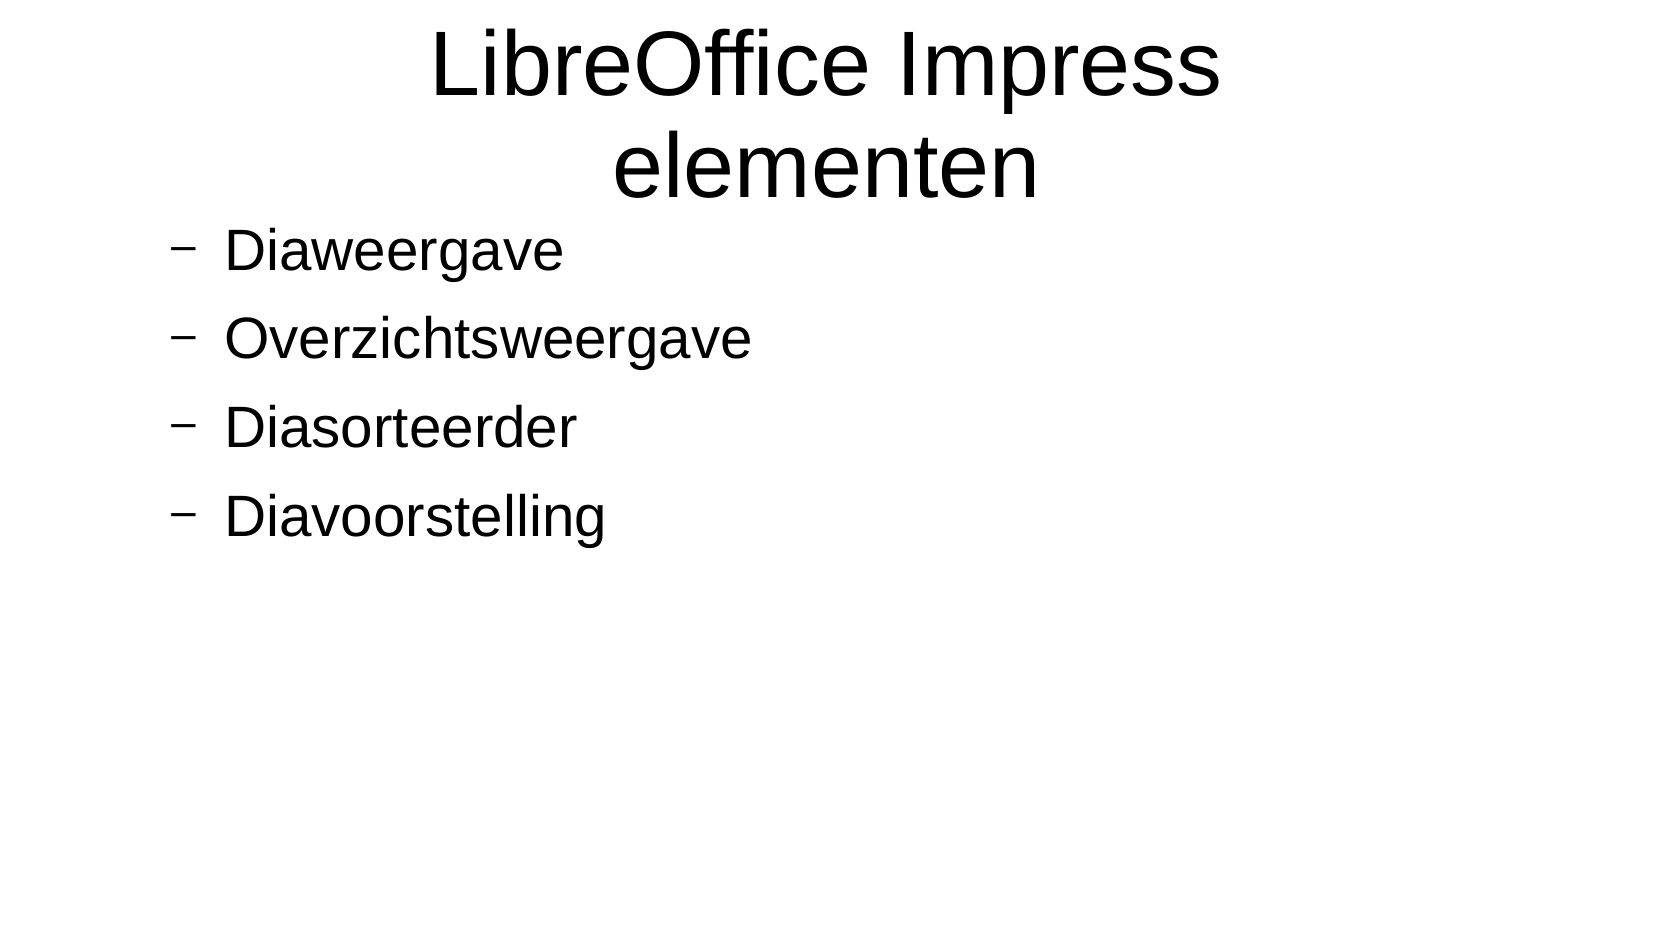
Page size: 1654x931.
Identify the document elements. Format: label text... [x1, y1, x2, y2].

list Diaweergave Overzichtsweergave Diasorteerder Diavoorstelling [82, 217, 1571, 758]
title LibreOffice Impress elementen [82, 12, 1571, 217]
